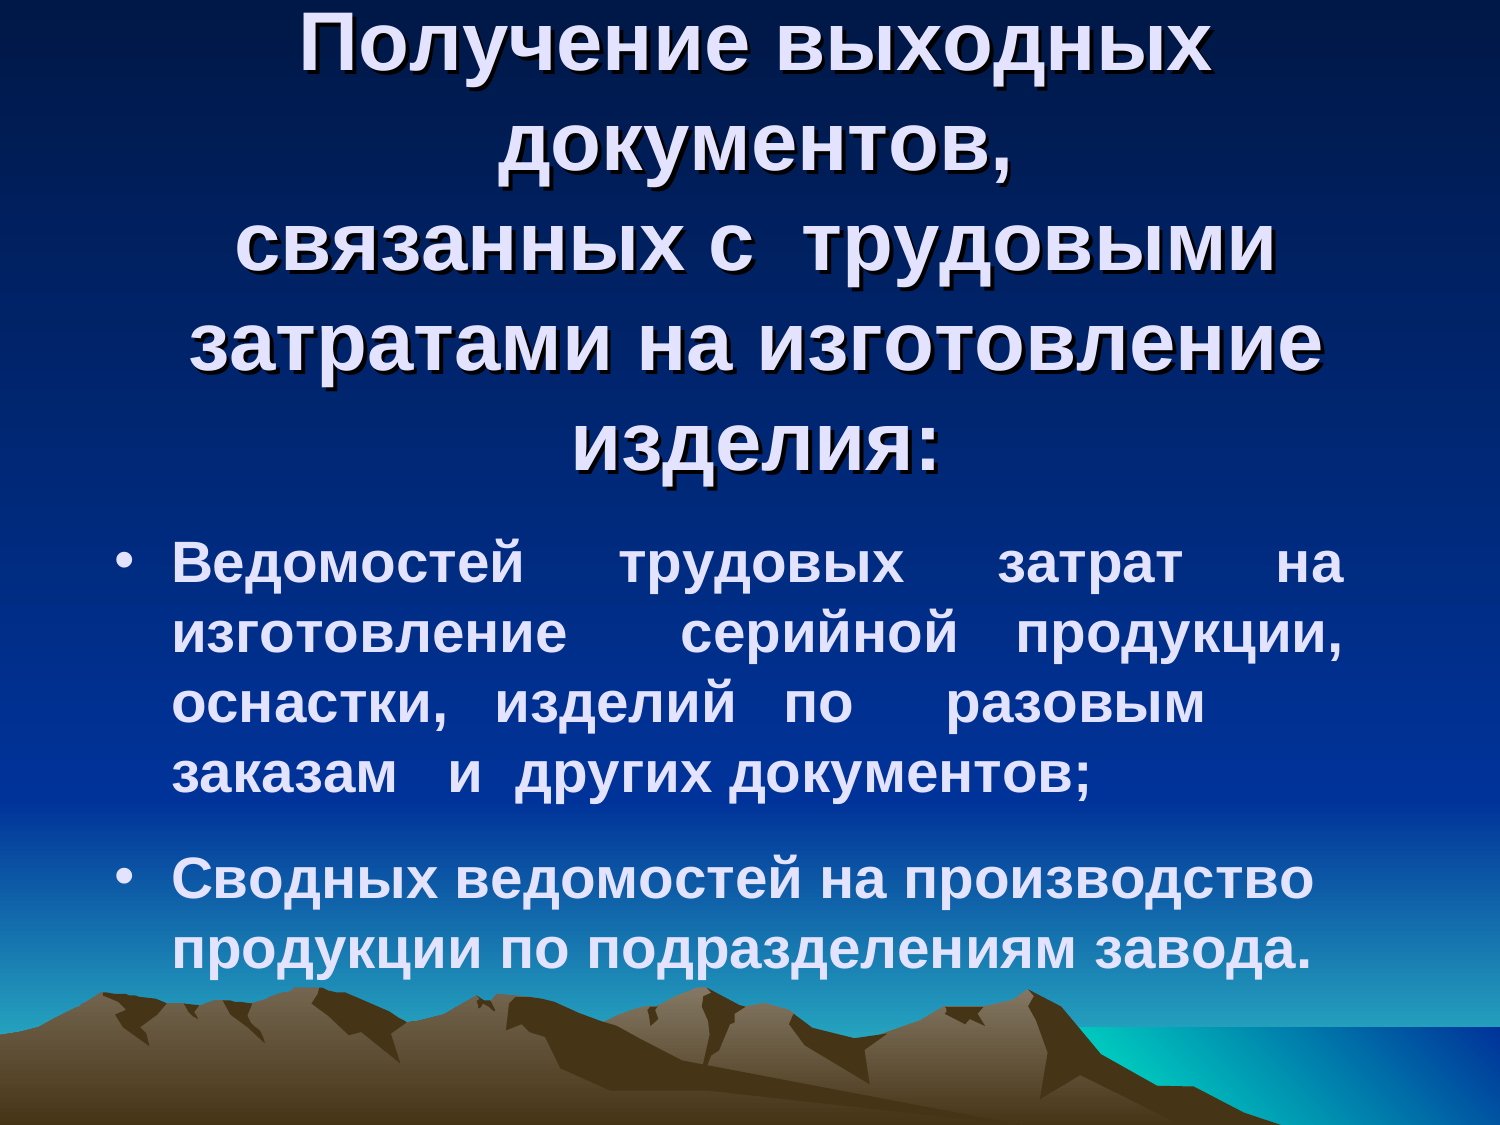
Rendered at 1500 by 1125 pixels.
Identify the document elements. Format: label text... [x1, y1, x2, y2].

text_box Ведомостей трудовых затрат на изготовление серийной продукции, оснастки, изделий по разовым заказам и других документов; Сводных ведомостей на производство продукции по подразделениям завода. [99, 410, 1360, 1073]
text_box Получение выходных документов, связанных с трудовыми затратами на изготовление изделия: [62, 0, 1450, 495]
